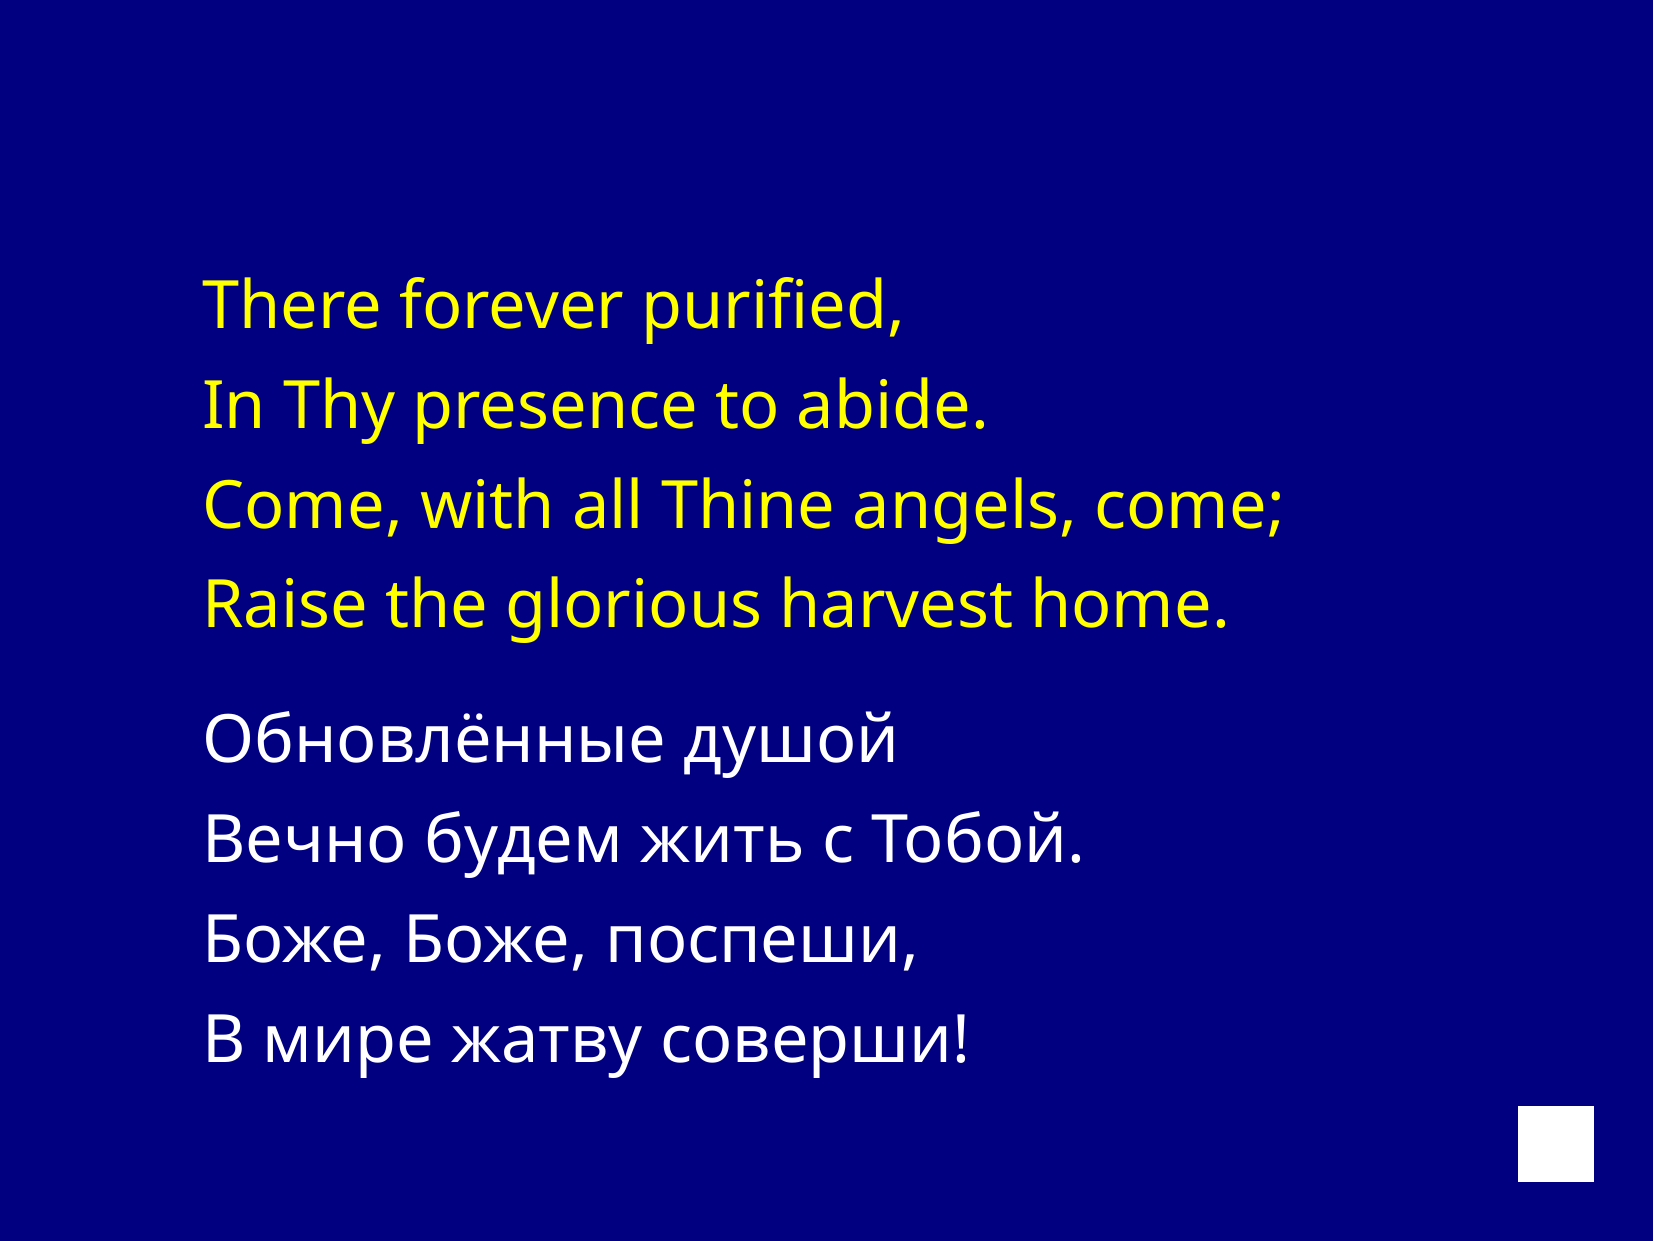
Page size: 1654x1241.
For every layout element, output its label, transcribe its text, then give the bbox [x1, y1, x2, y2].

text_box There forever purified, In Thy presence to abide. Come, with all Thine angels, come; Raise the glorious harvest home. [75, 150, 1576, 638]
text_box Обновлённые душой Вечно будем жить с Тобой. Боже, Боже, поспеши, В мире жатву соверши! [75, 675, 1576, 1163]
text_box [1518, 1106, 1594, 1182]
